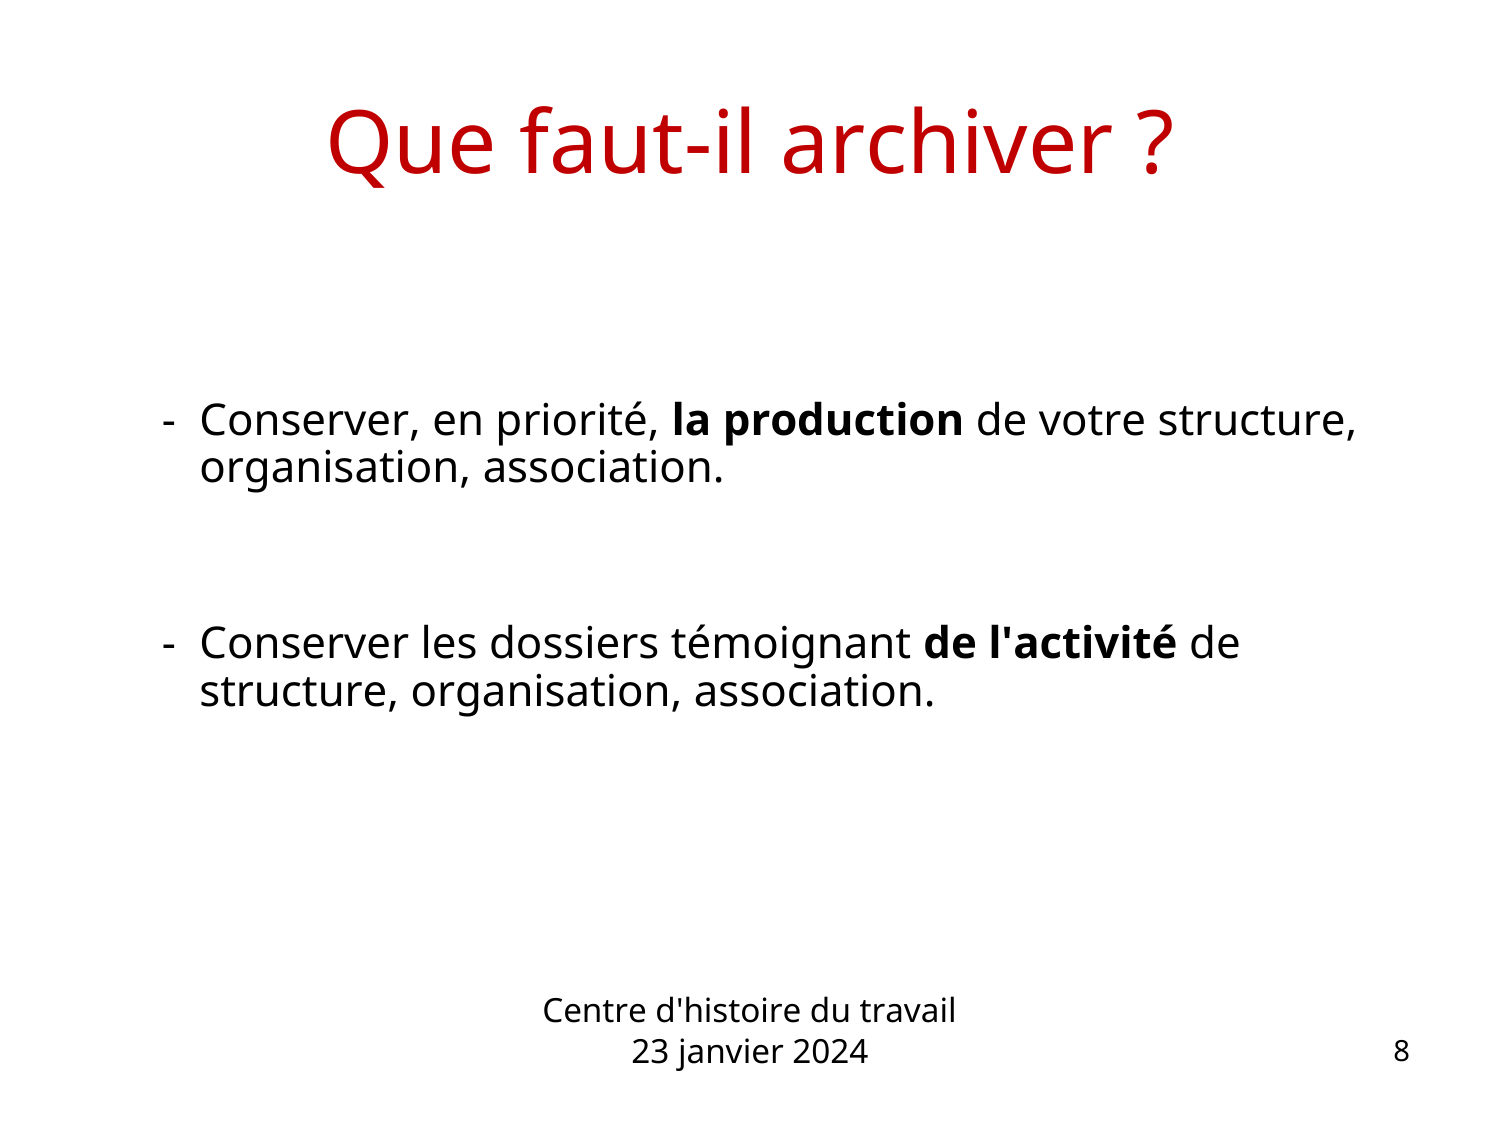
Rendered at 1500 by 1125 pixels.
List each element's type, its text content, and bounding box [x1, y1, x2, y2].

text_box Que faut-il archiver ? [75, 45, 1426, 233]
text_box Conserver, en priorité, la production de votre structure, organisation, association. Conserver les dossiers témoignant de l'activité de structure, organisation, association. [41, 326, 1412, 816]
text_box Centre d'histoire du travail 23 janvier 2024 [512, 981, 988, 1060]
text_box <numéro> [1074, 1024, 1426, 1103]
